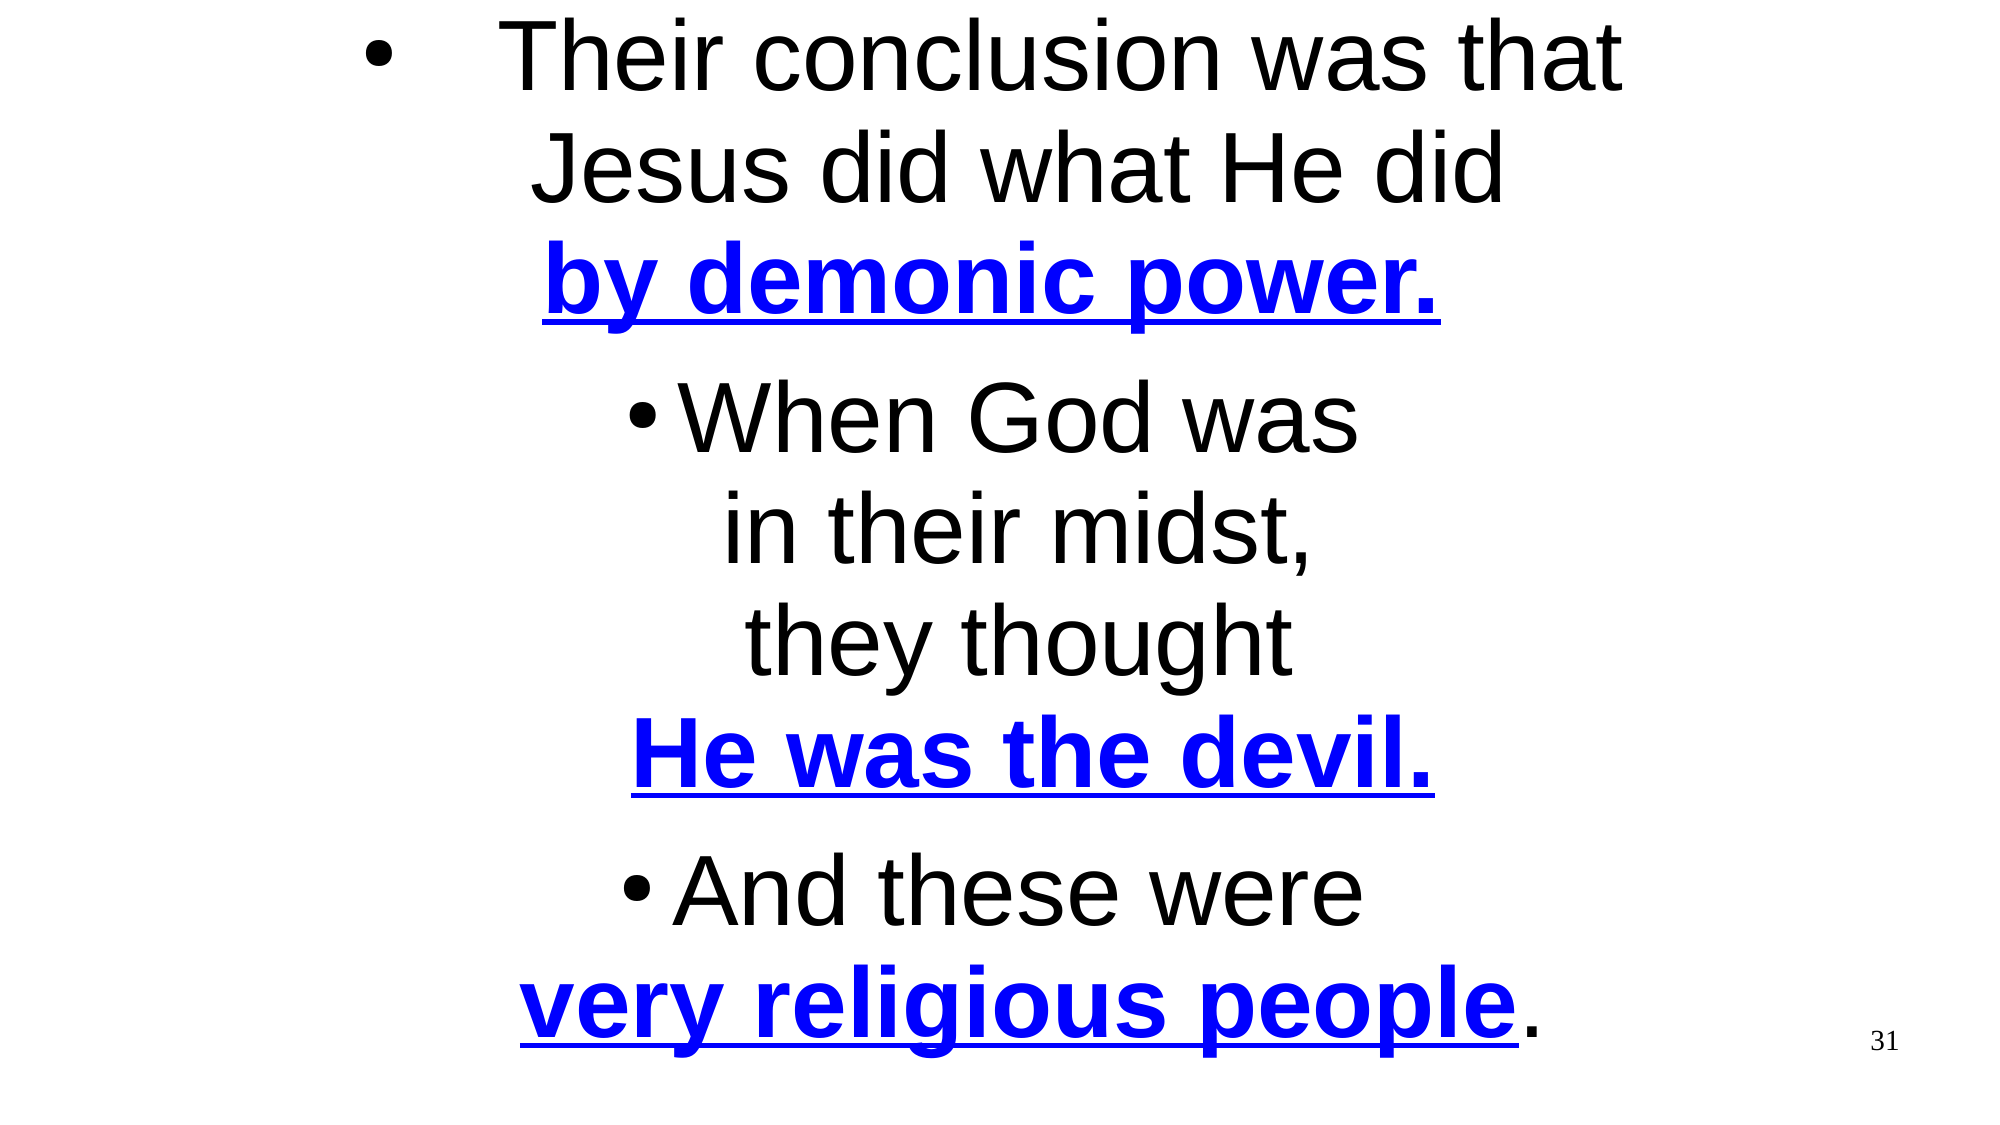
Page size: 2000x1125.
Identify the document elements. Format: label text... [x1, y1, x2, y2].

list Their conclusion was that Jesus did what He did by demonic power. When God was in their midst, they thought He was the devil. And these were very religious people. [0, 0, 1996, 1123]
